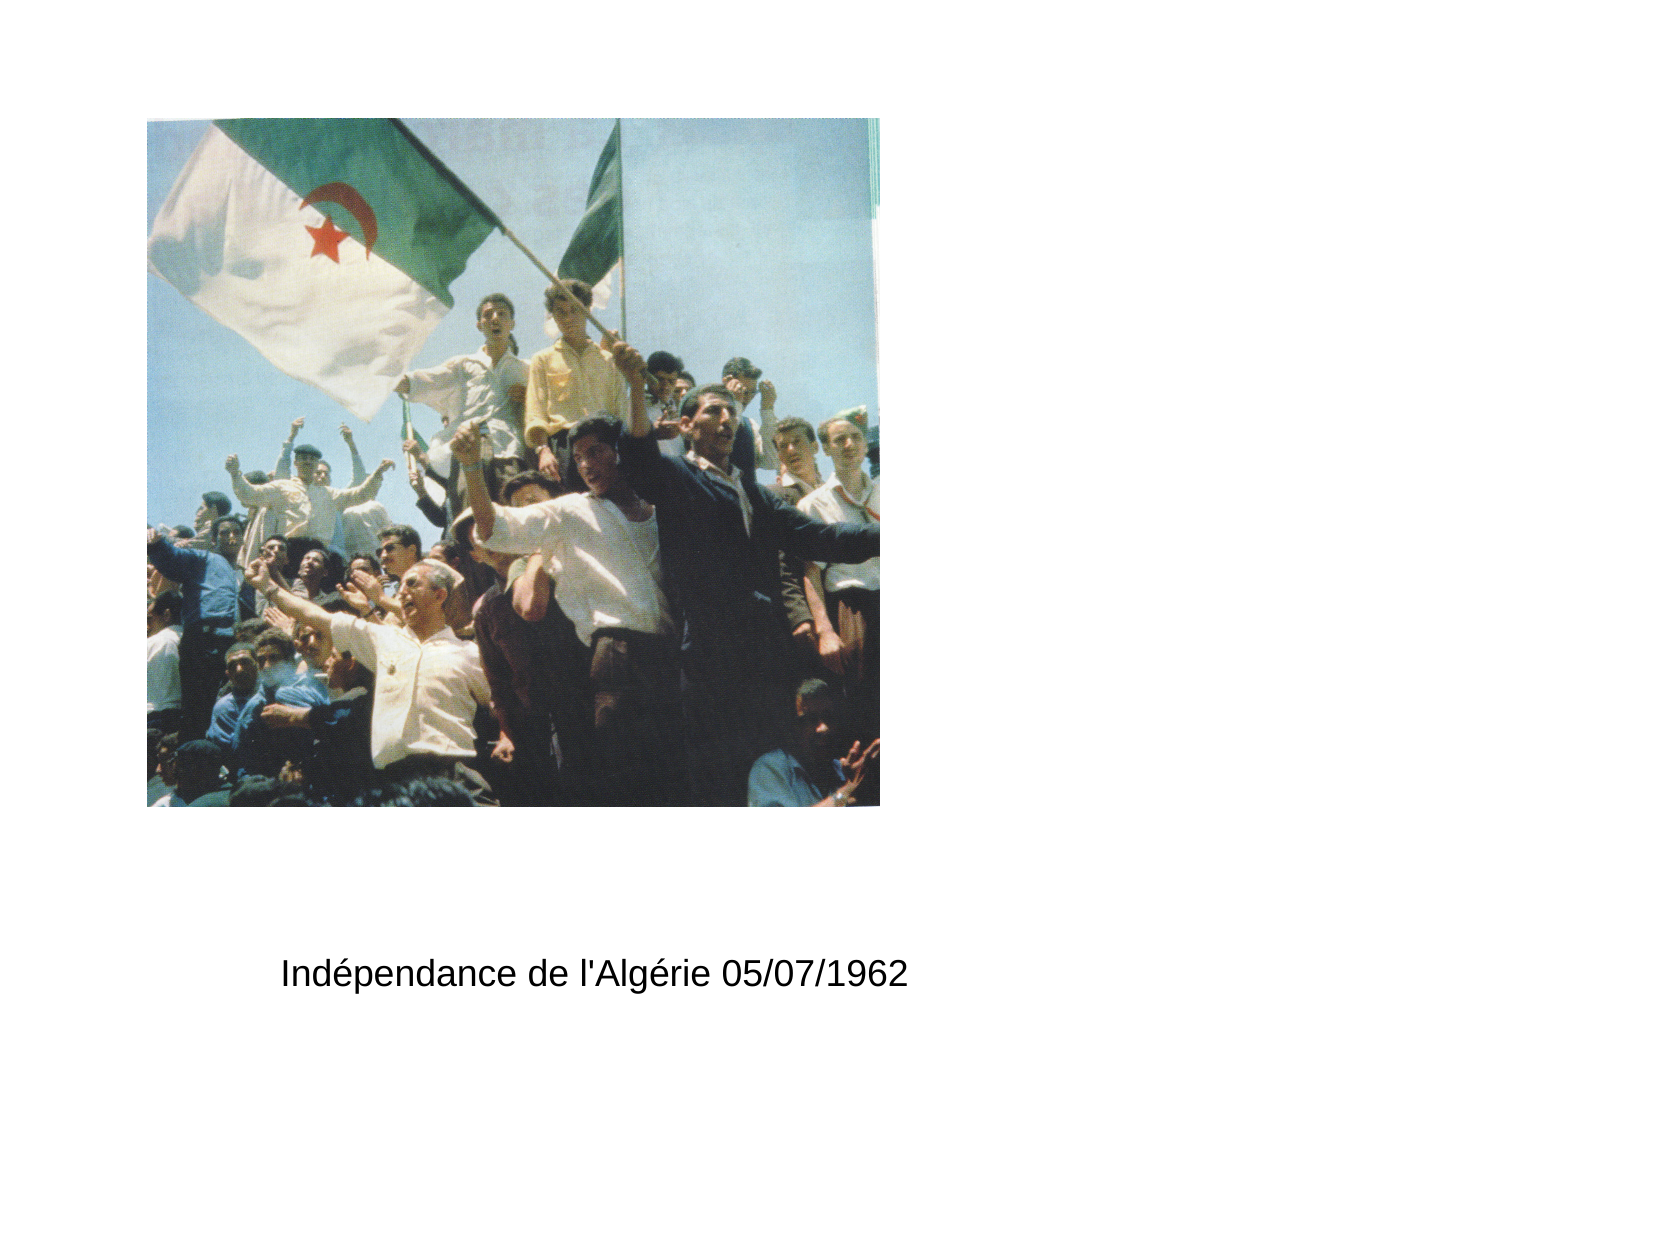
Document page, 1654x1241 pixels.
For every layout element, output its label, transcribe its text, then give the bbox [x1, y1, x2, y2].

picture [147, 118, 880, 807]
text_box Indépendance de l'Algérie 05/07/1962 [265, 944, 924, 1002]
